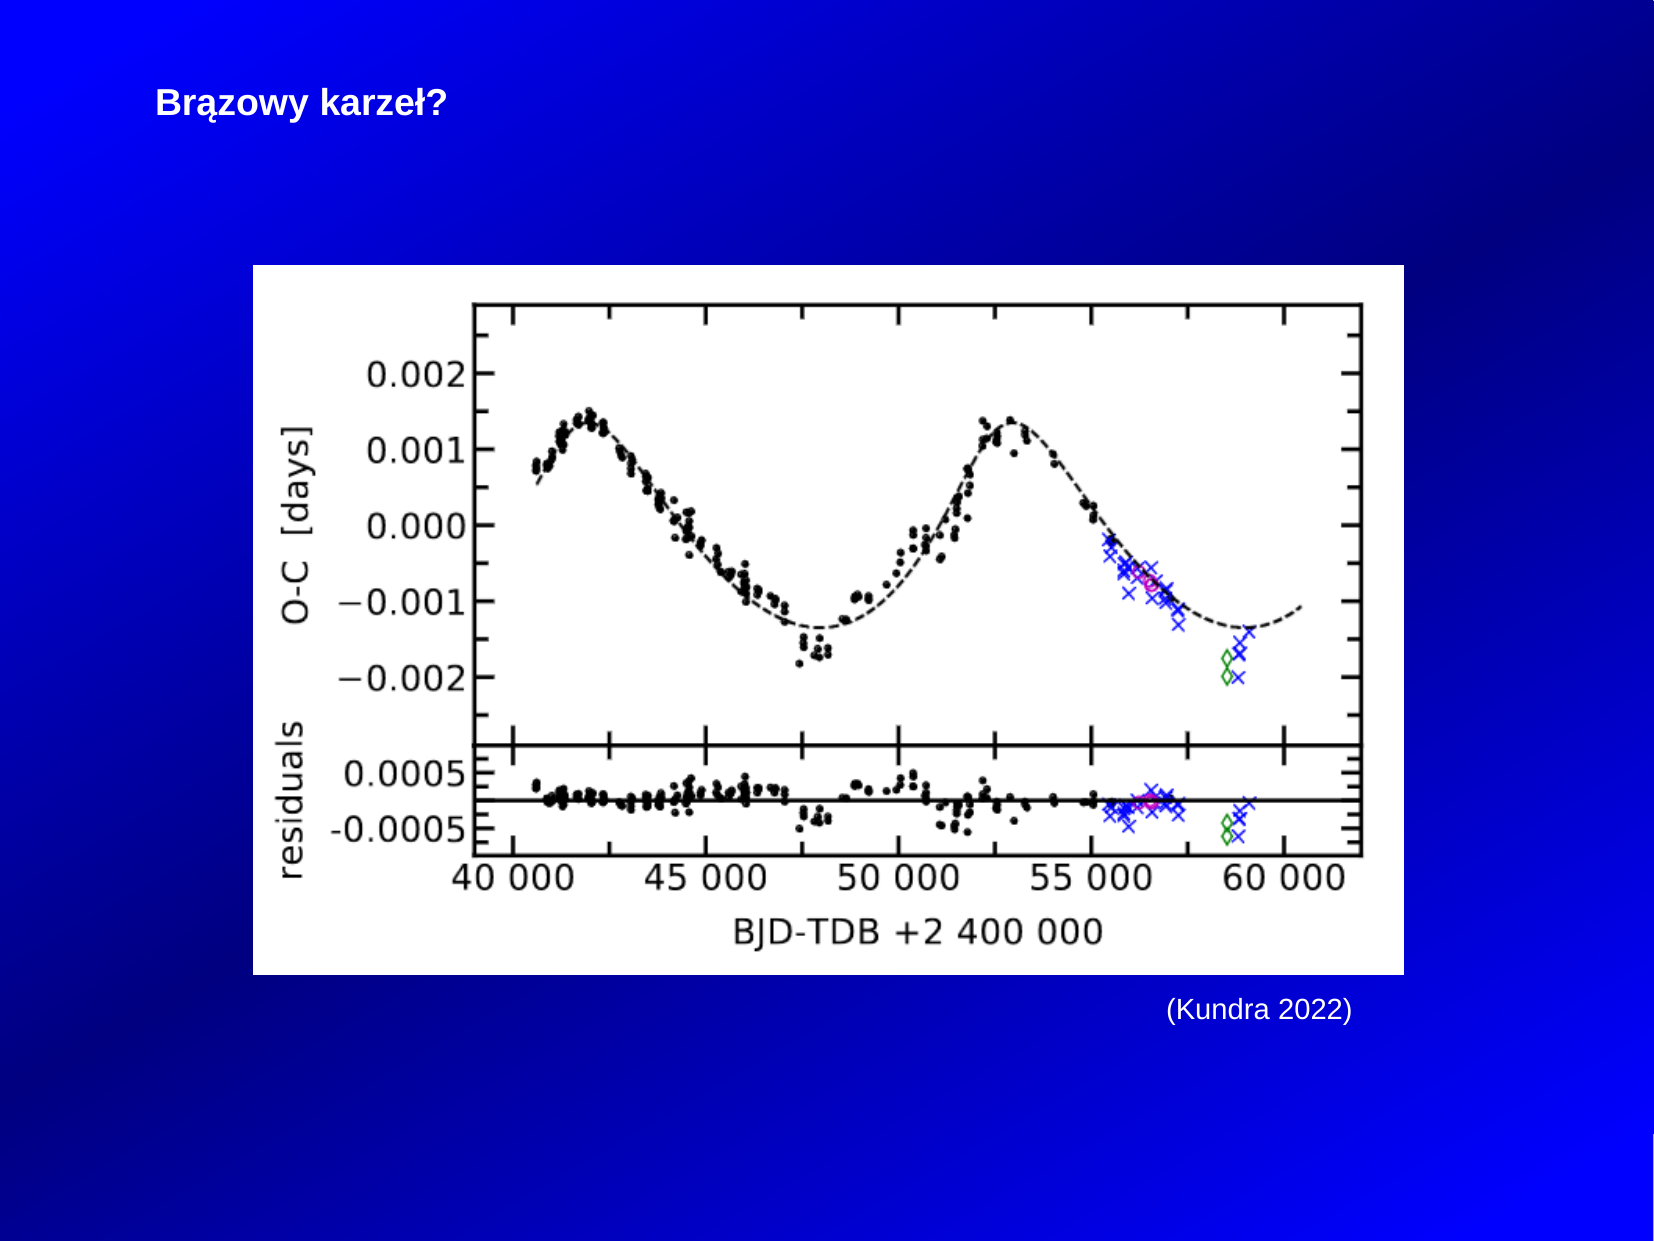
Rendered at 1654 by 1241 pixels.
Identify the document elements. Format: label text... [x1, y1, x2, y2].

text_box Brązowy karzeł? [127, 70, 464, 131]
text_box (Kundra 2022) [1141, 983, 1369, 1034]
picture [253, 265, 1404, 975]
